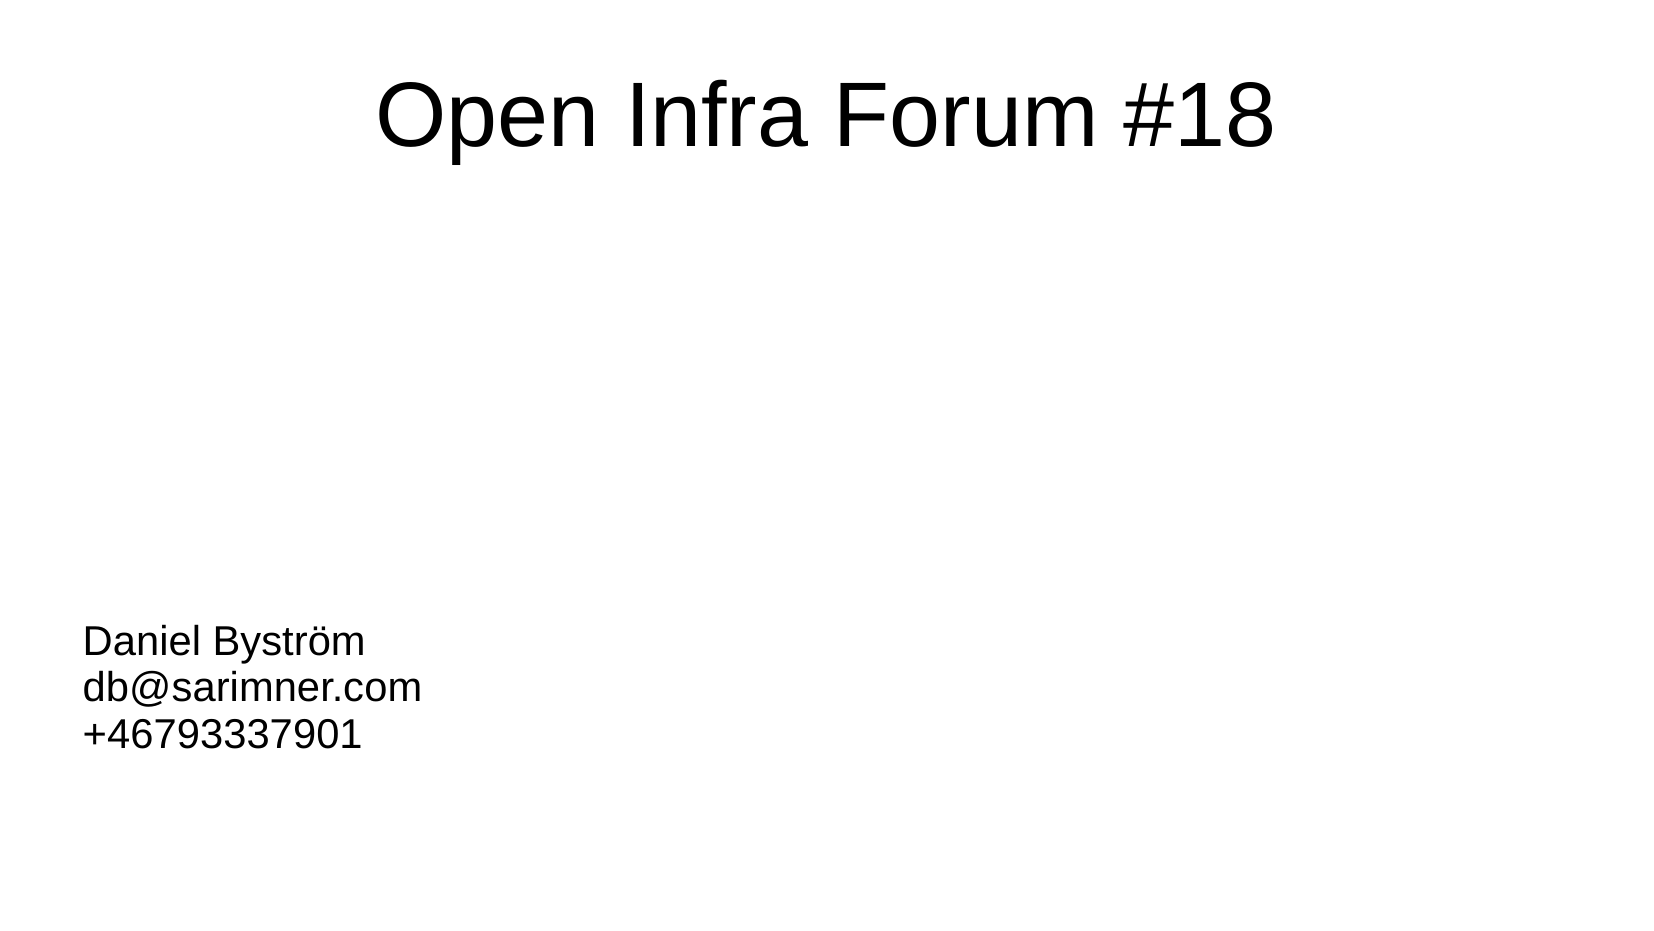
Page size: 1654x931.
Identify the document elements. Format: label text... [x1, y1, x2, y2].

subtitle Daniel Byström db@sarimner.com +46793337901 [82, 217, 1571, 758]
title Open Infra Forum #18 [82, 37, 1571, 193]
